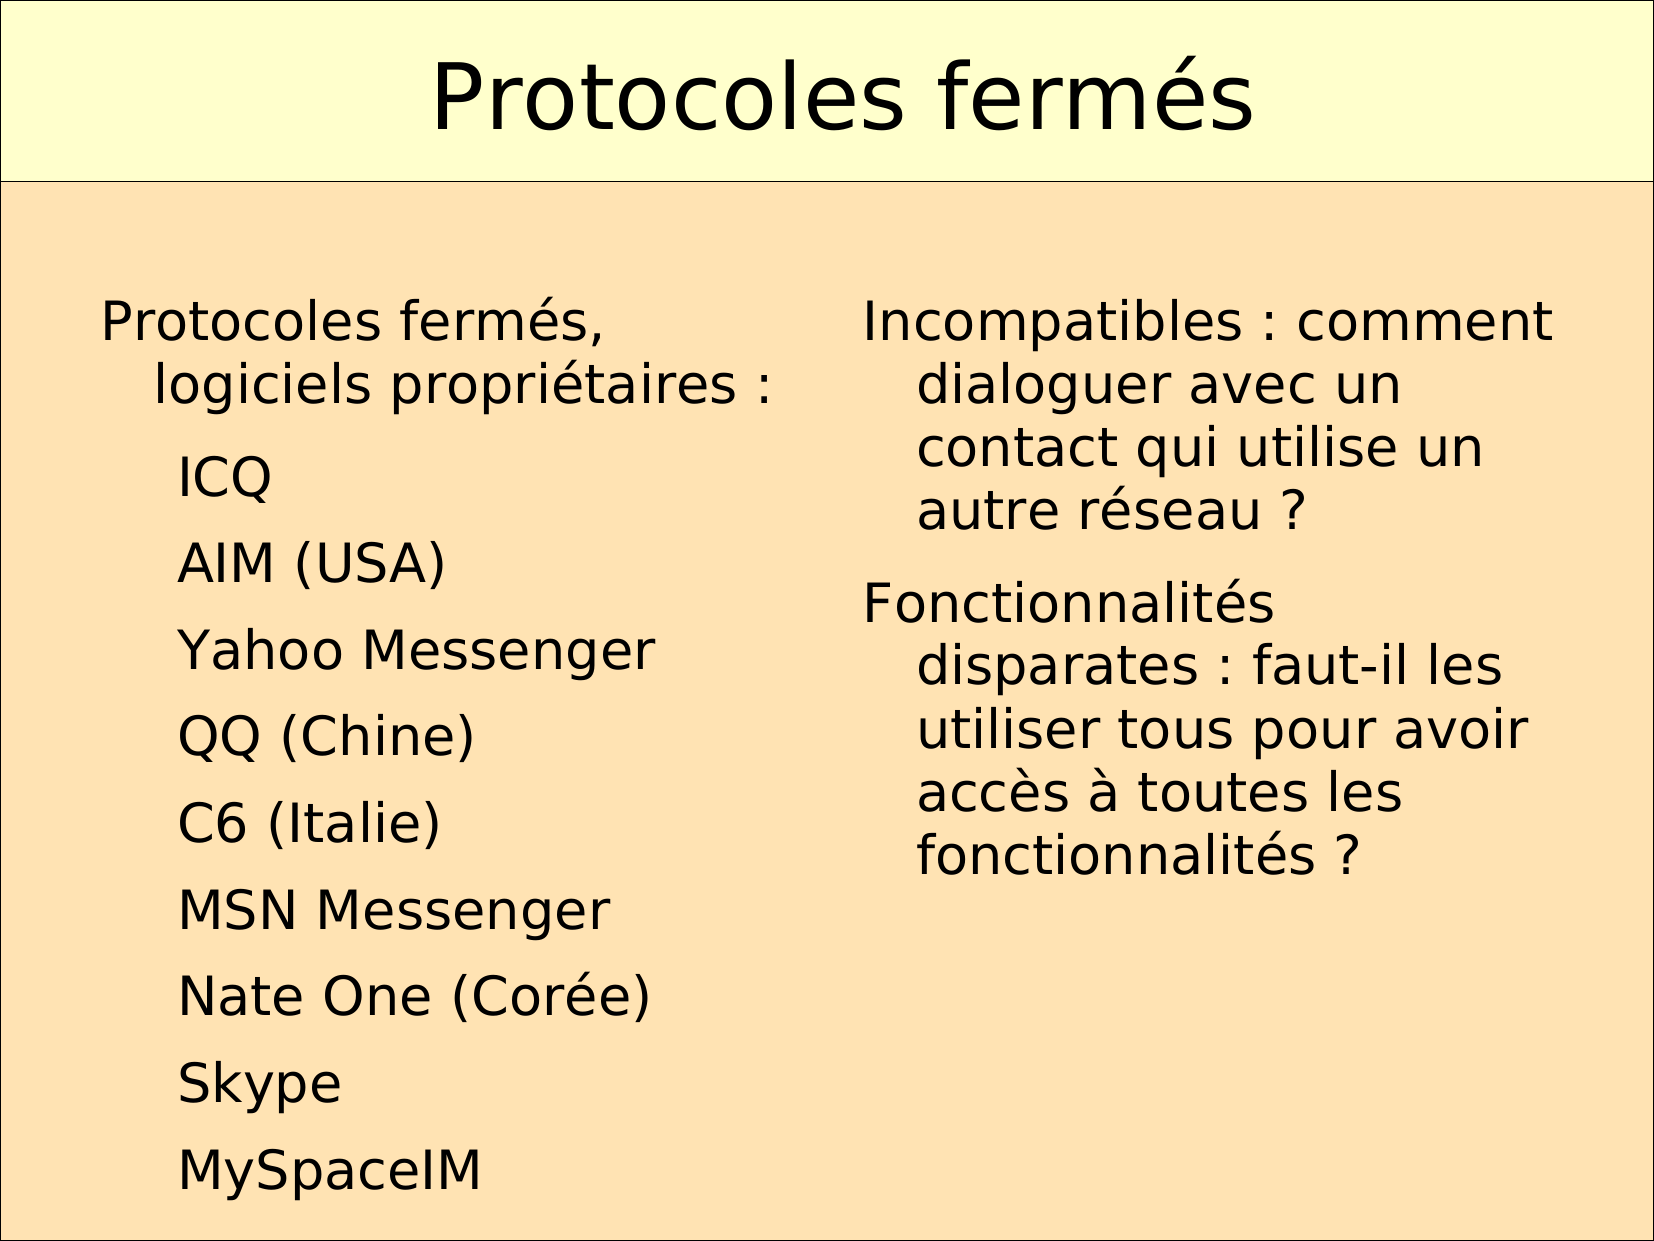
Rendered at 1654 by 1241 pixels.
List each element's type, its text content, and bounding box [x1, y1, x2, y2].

title Protocoles fermés [135, 37, 1552, 158]
list Incompatibles : comment dialoguer avec un contact qui utilise un autre réseau ? Fonctionnalités disparates : faut-il les utiliser tous pour avoir accès à toutes les fonctionnalités ? [845, 290, 1572, 1094]
list Protocoles fermés, logiciels propriétaires : ICQ AIM (USA) Yahoo Messenger QQ (Chine) C6 (Italie) MSN Messenger Nate One (Corée) Skype MySpaceIM [82, 290, 809, 1202]
